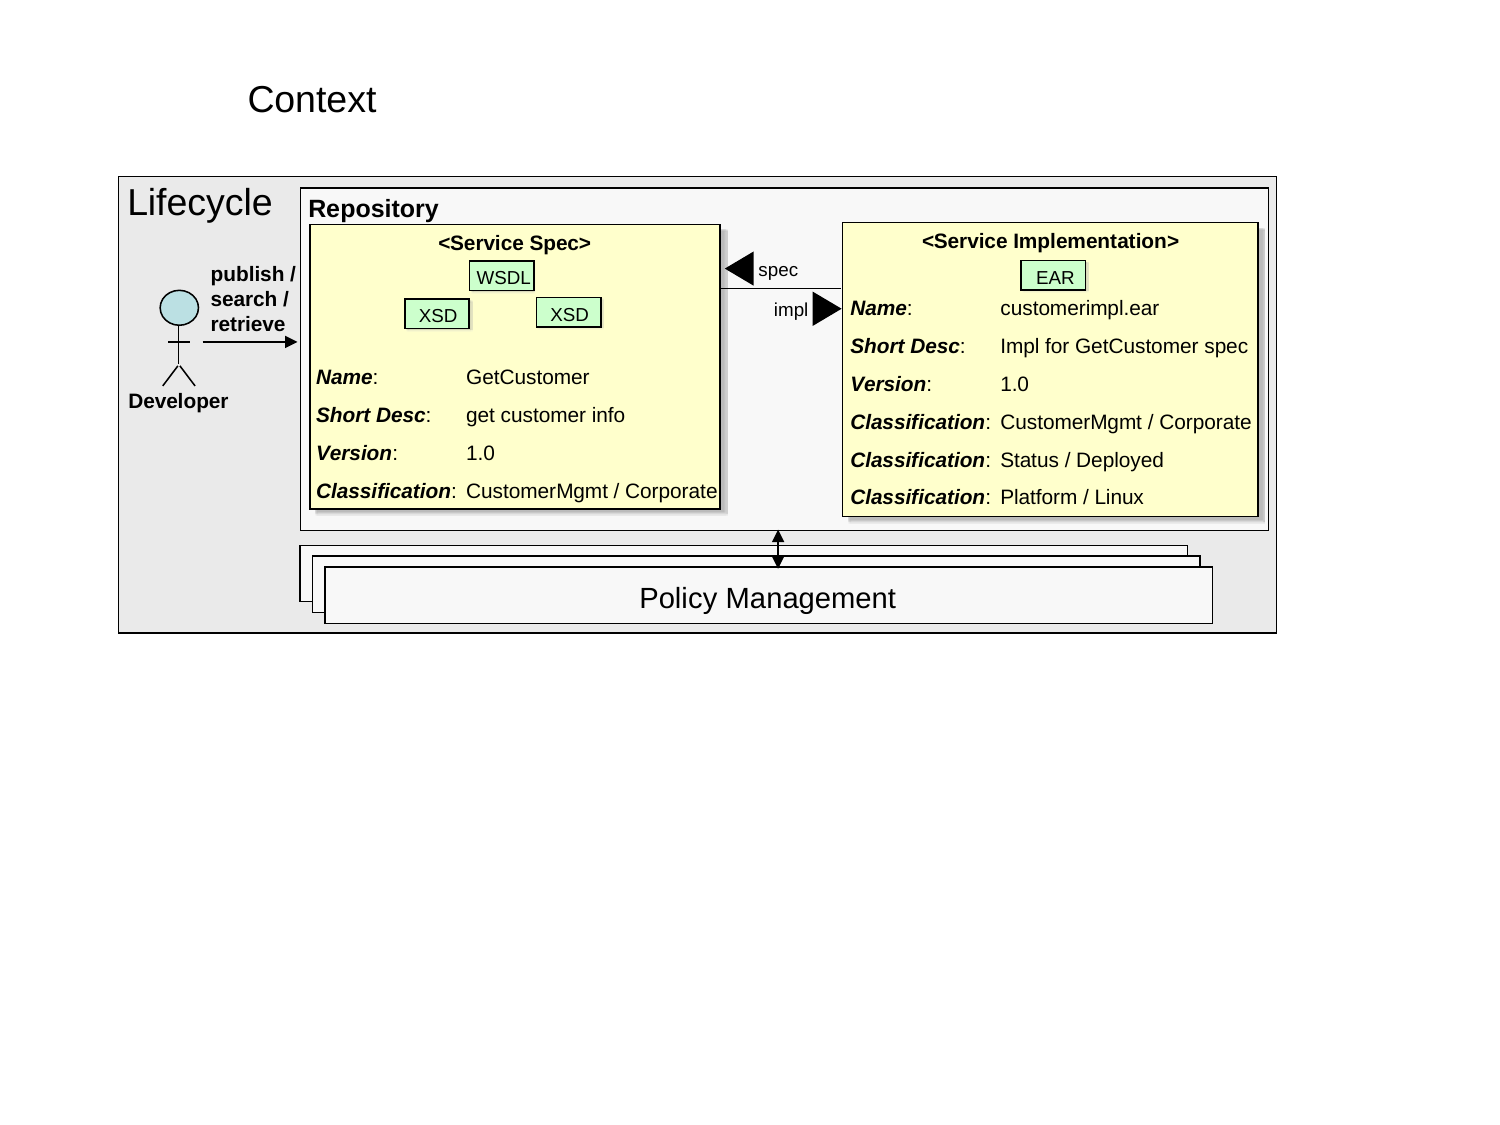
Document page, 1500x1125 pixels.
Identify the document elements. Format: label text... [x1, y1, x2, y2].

text_box publish / search / retrieve [195, 253, 314, 344]
text_box Policy Management [779, 545, 1188, 556]
text_box Developer [111, 380, 246, 421]
text_box Policy Management [312, 556, 776, 613]
text_box Lifecycle [112, 170, 305, 231]
text_box EAR [1010, 257, 1100, 296]
text_box Policy Management [624, 572, 912, 623]
text_box [169, 368, 188, 380]
text_box Name: GetCustomer Short Desc: get customer info Version: 1.0 Classification: CustomerMgmt / Corporate [301, 355, 745, 511]
text_box XSD [533, 294, 607, 333]
text_box impl [746, 290, 824, 329]
text_box Name: customerimpl.ear Short Desc: Impl for GetCustomer spec Version: 1.0 Classification: CustomerMgmt / Corporate Classification: Status / Deployed Classification: Platform / Linux [835, 286, 1277, 517]
text_box [118, 176, 1277, 633]
text_box <Service Spec> [402, 231, 628, 263]
text_box WSDL [459, 258, 549, 297]
text_box spec [743, 249, 815, 288]
text_box Policy Management [300, 545, 777, 602]
text_box XSD [401, 296, 475, 335]
text_box Context [232, 67, 850, 128]
text_box <Service Implementation> [906, 220, 1195, 261]
text_box Repository [305, 184, 639, 231]
text_box Policy Management [780, 556, 1201, 567]
